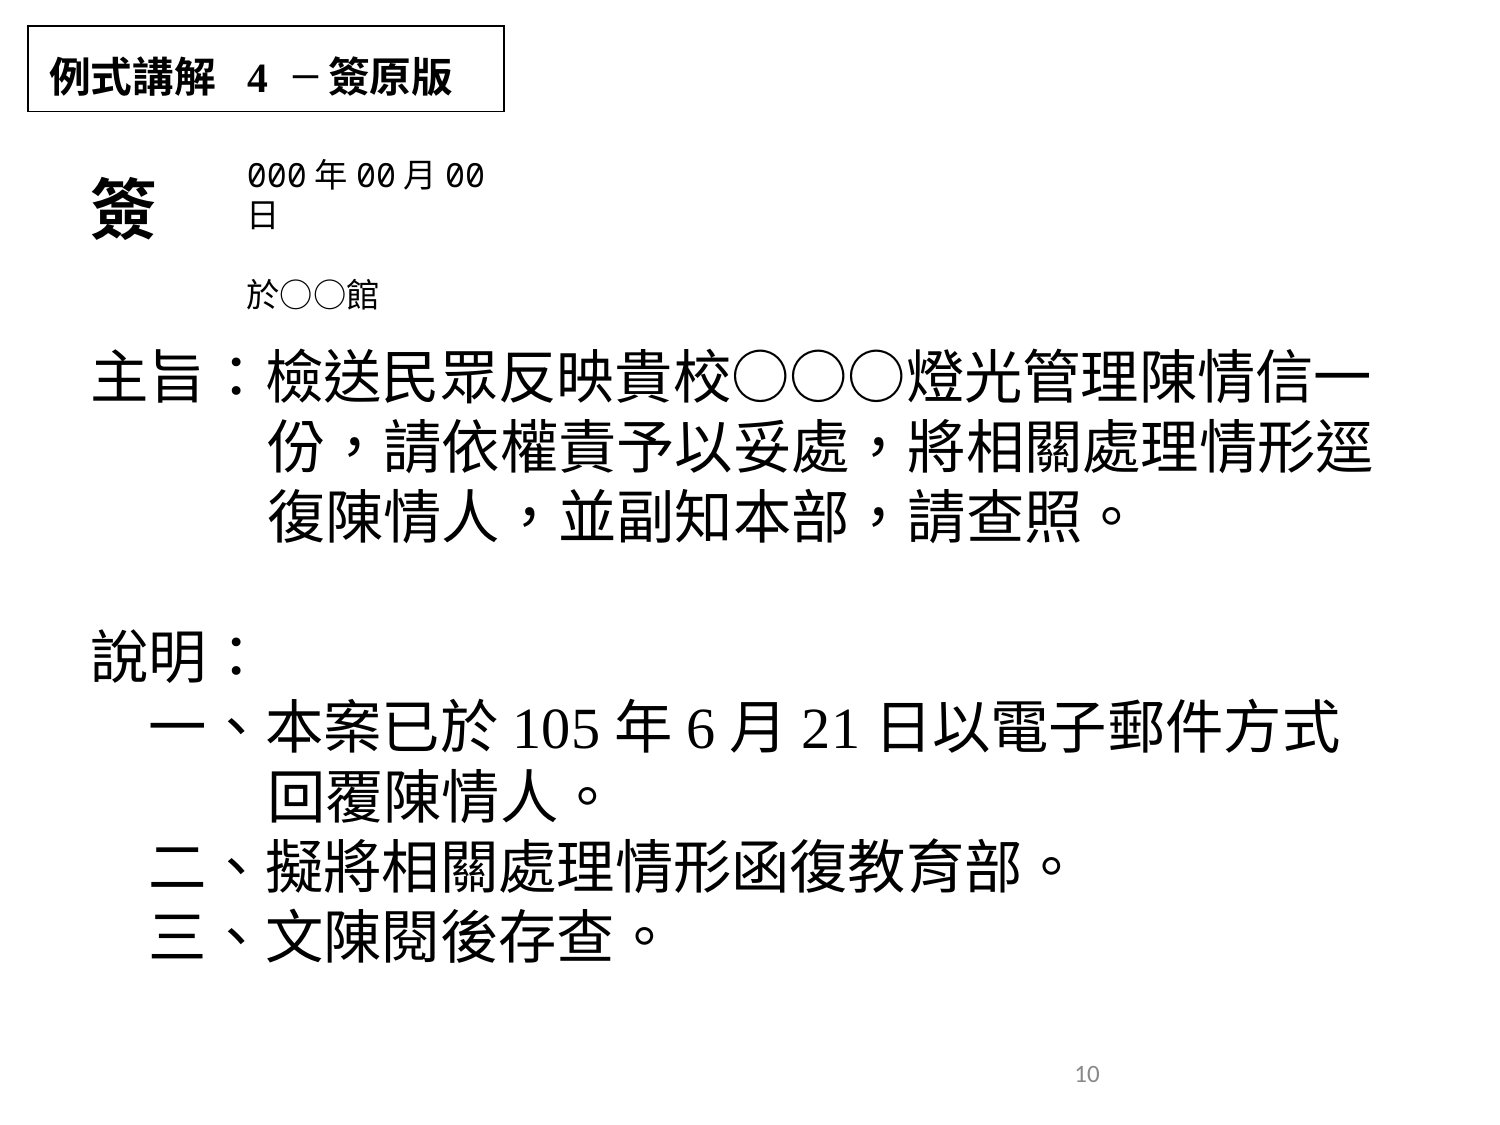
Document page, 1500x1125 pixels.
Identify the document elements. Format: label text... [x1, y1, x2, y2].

text_box 10 [1059, 1042, 1397, 1103]
text_box 主旨：檢送民眾反映貴校○○○燈光管理陳情信一份，請依權責予以妥處，將相關處理情形逕復陳情人，並副知本部，請查照。 說明： 一、本案已於105年6月21日以電子郵件方式回覆陳情人。 二、擬將相關處理情形函復教育部。 三、文陳閱後存查。 [76, 332, 1401, 977]
text_box 000年00月00日 於○○館 [231, 146, 539, 263]
text_box 例式講解 4 ─簽原版 [27, 25, 504, 112]
text_box 簽 [75, 159, 171, 255]
